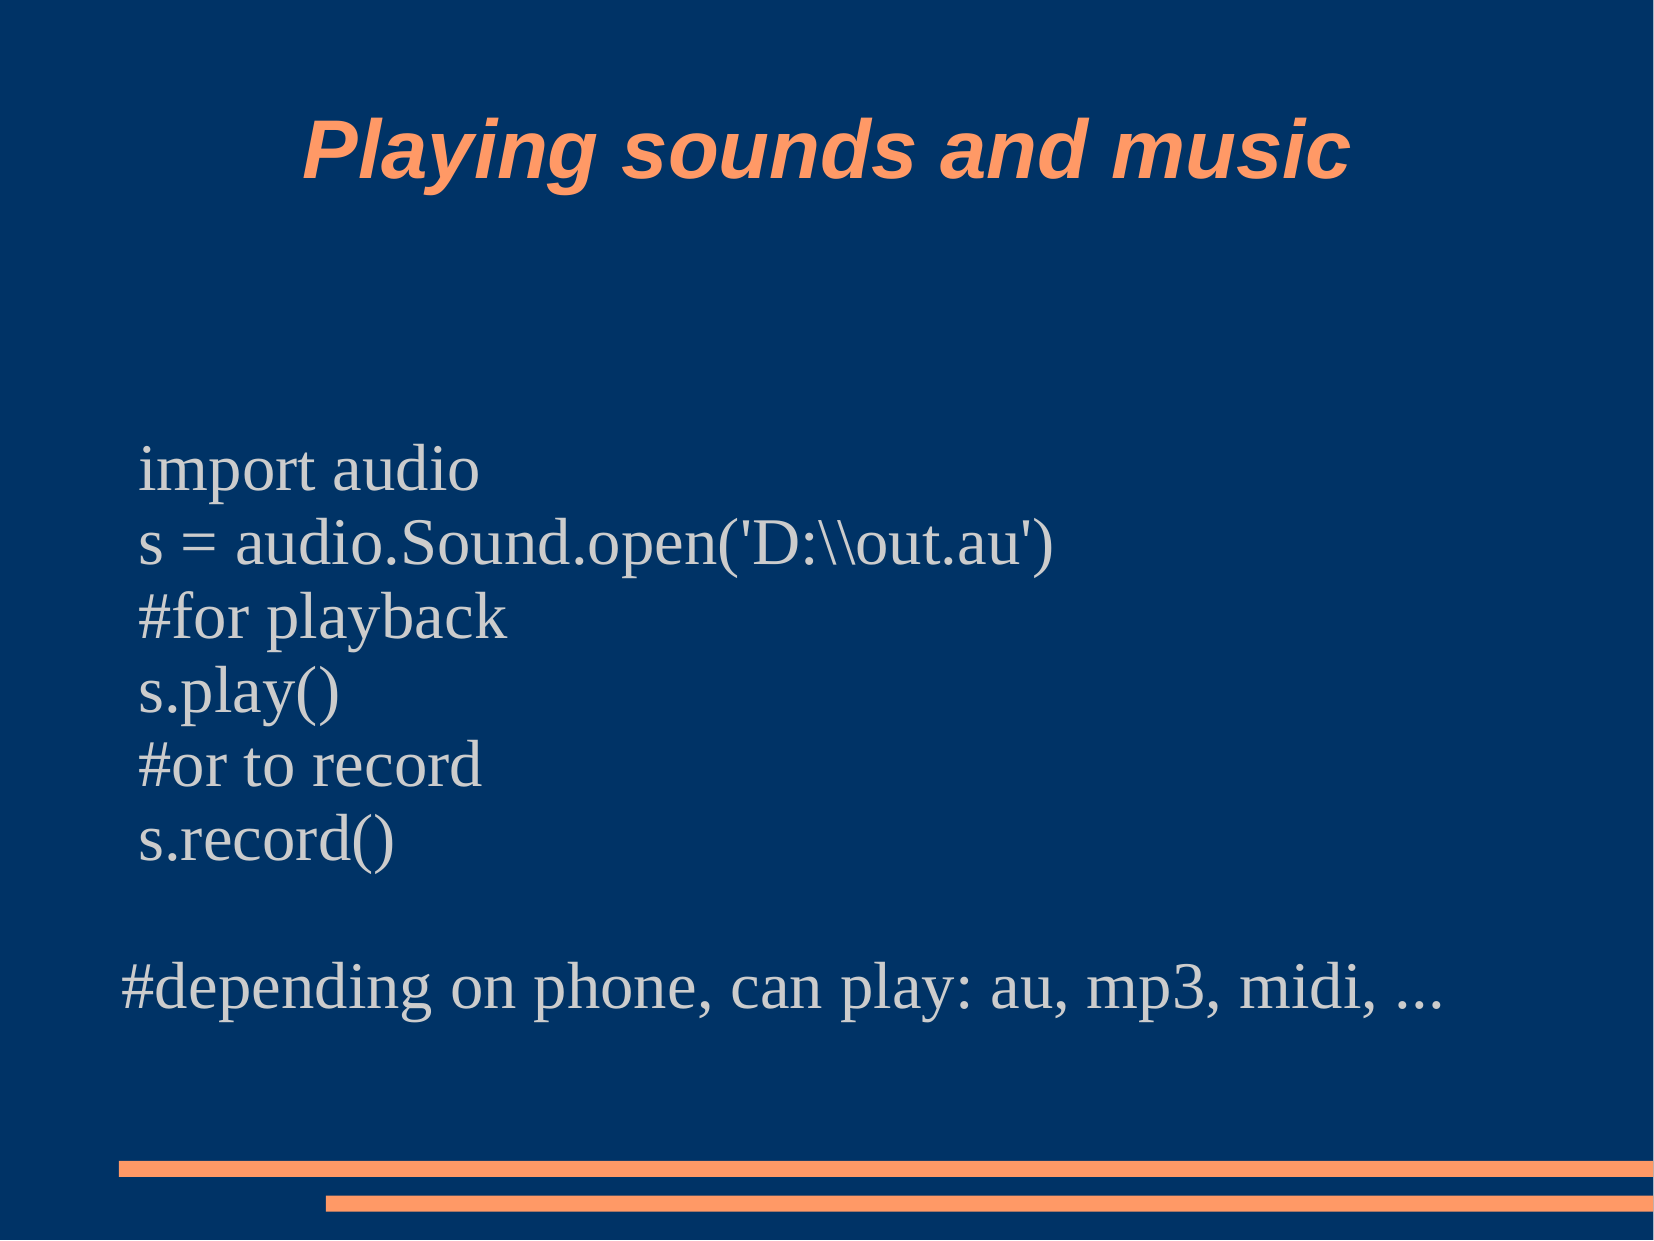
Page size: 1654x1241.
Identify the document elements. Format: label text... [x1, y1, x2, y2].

title Playing sounds and music [121, 53, 1534, 247]
subtitle import audio s = audio.Sound.open('D:\\out.au') #for playback s.play() #or to record s.record() #depending on phone, can play: au, mp3, midi, ... [121, 329, 1561, 1125]
